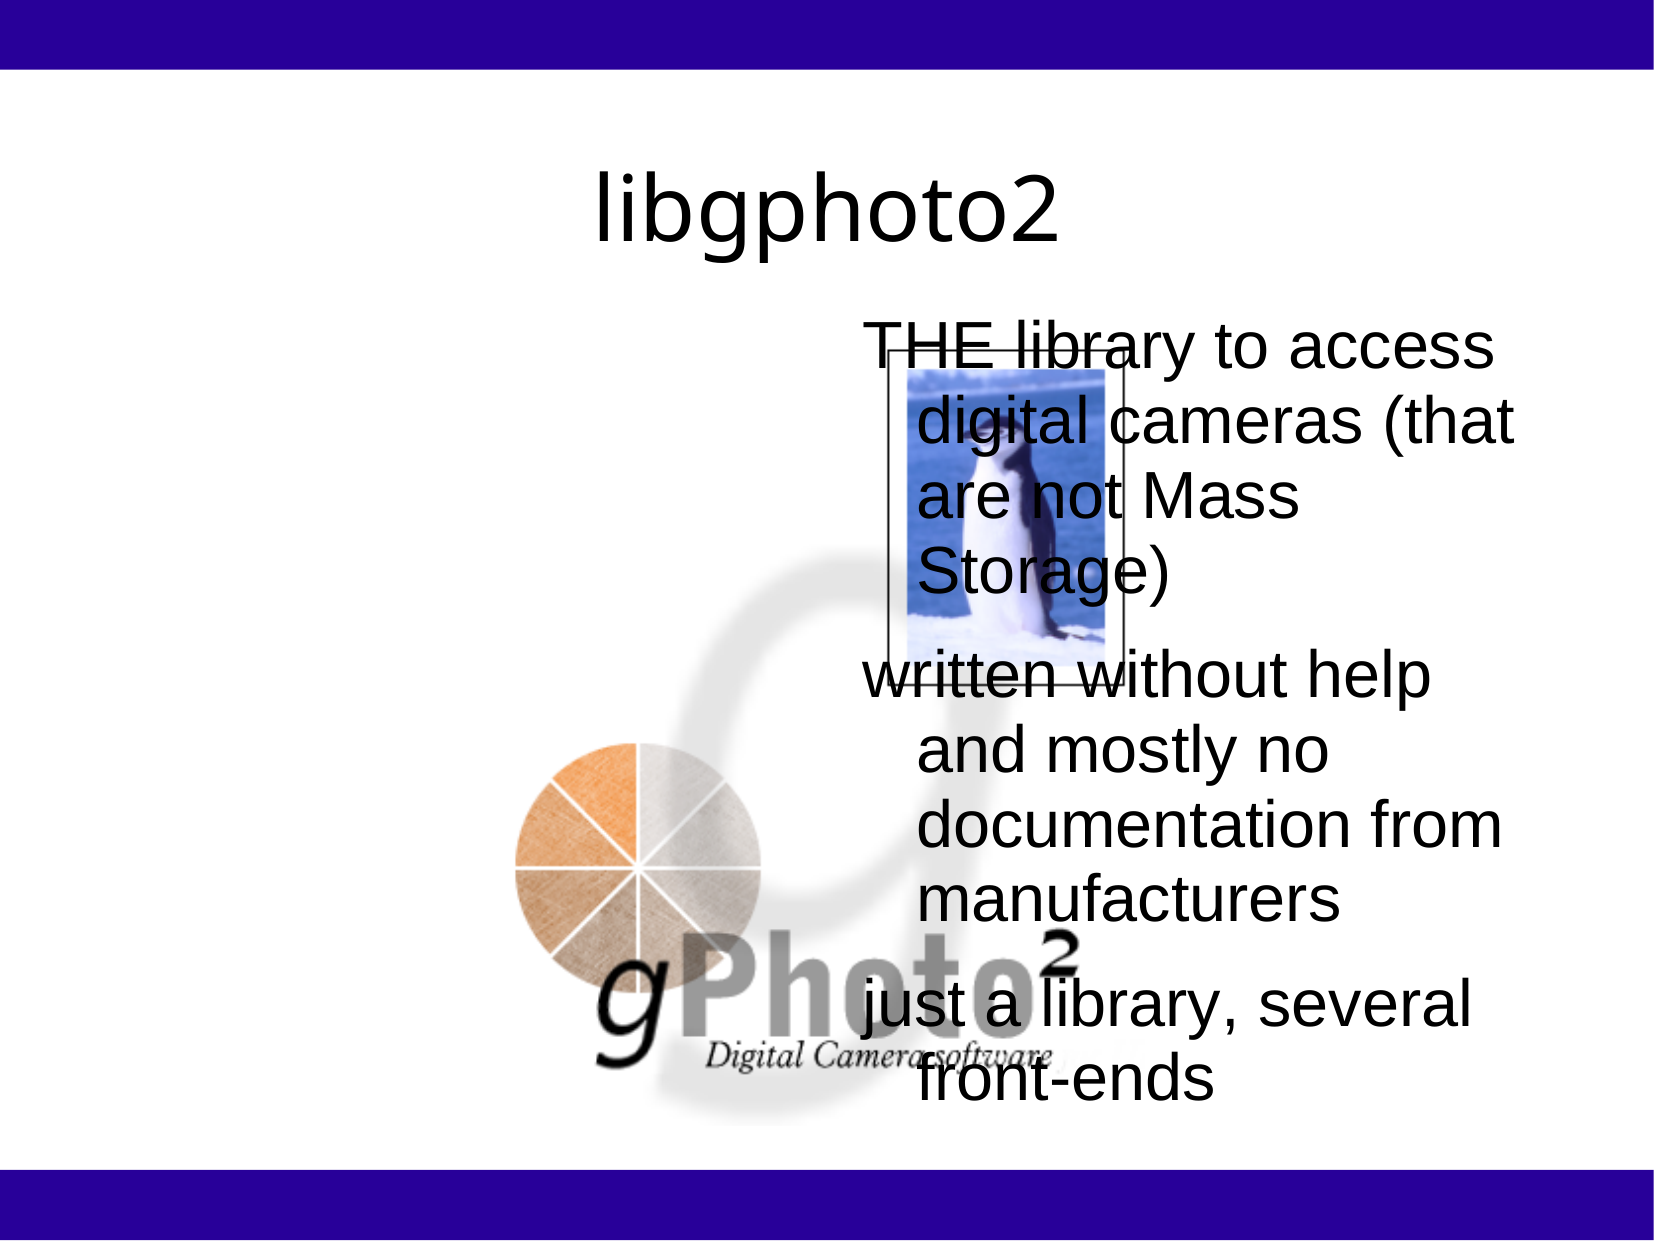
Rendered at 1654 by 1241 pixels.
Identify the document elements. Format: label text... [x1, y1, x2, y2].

list THE library to access digital cameras (that are not Mass Storage) written without help and mostly no documentation from manufacturers just a library, several front-ends [845, 308, 1535, 1198]
title libgphoto2 [121, 102, 1534, 311]
picture [148, 344, 845, 1126]
